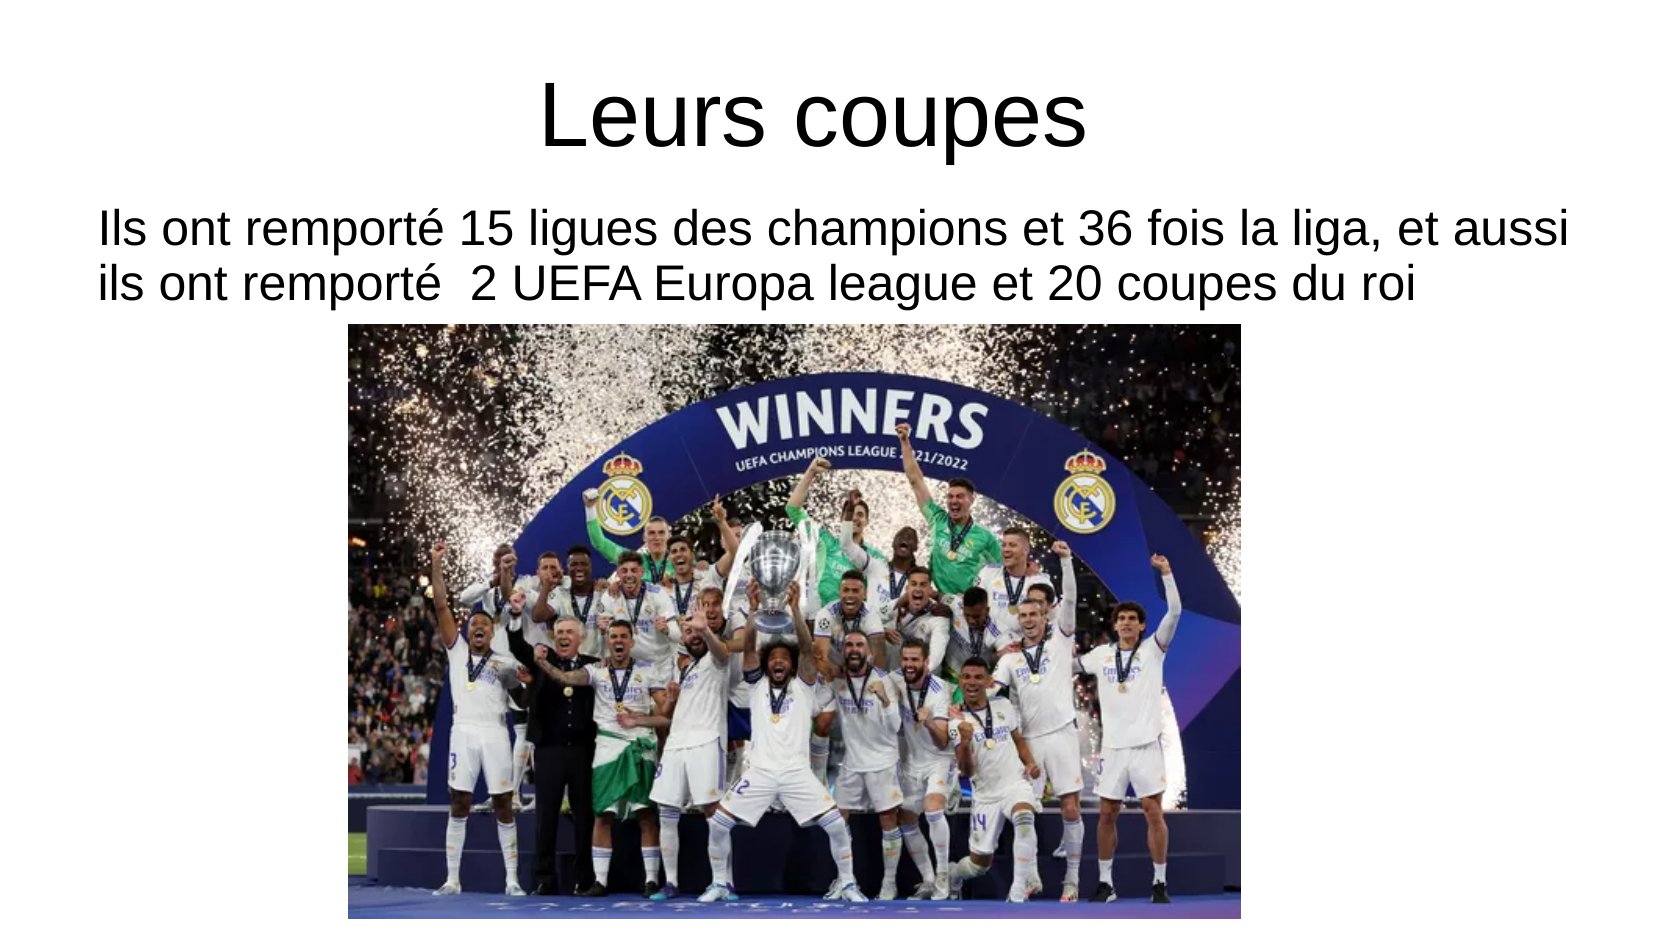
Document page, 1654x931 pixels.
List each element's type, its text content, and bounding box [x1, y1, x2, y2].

title Leurs coupes [82, 37, 1571, 192]
text_box Ils ont remporté 15 ligues des champions et 36 fois la liga, et aussi ils ont remporté 2 UEFA Europa league et 20 coupes du roi [82, 192, 1625, 375]
picture [348, 375, 1241, 919]
